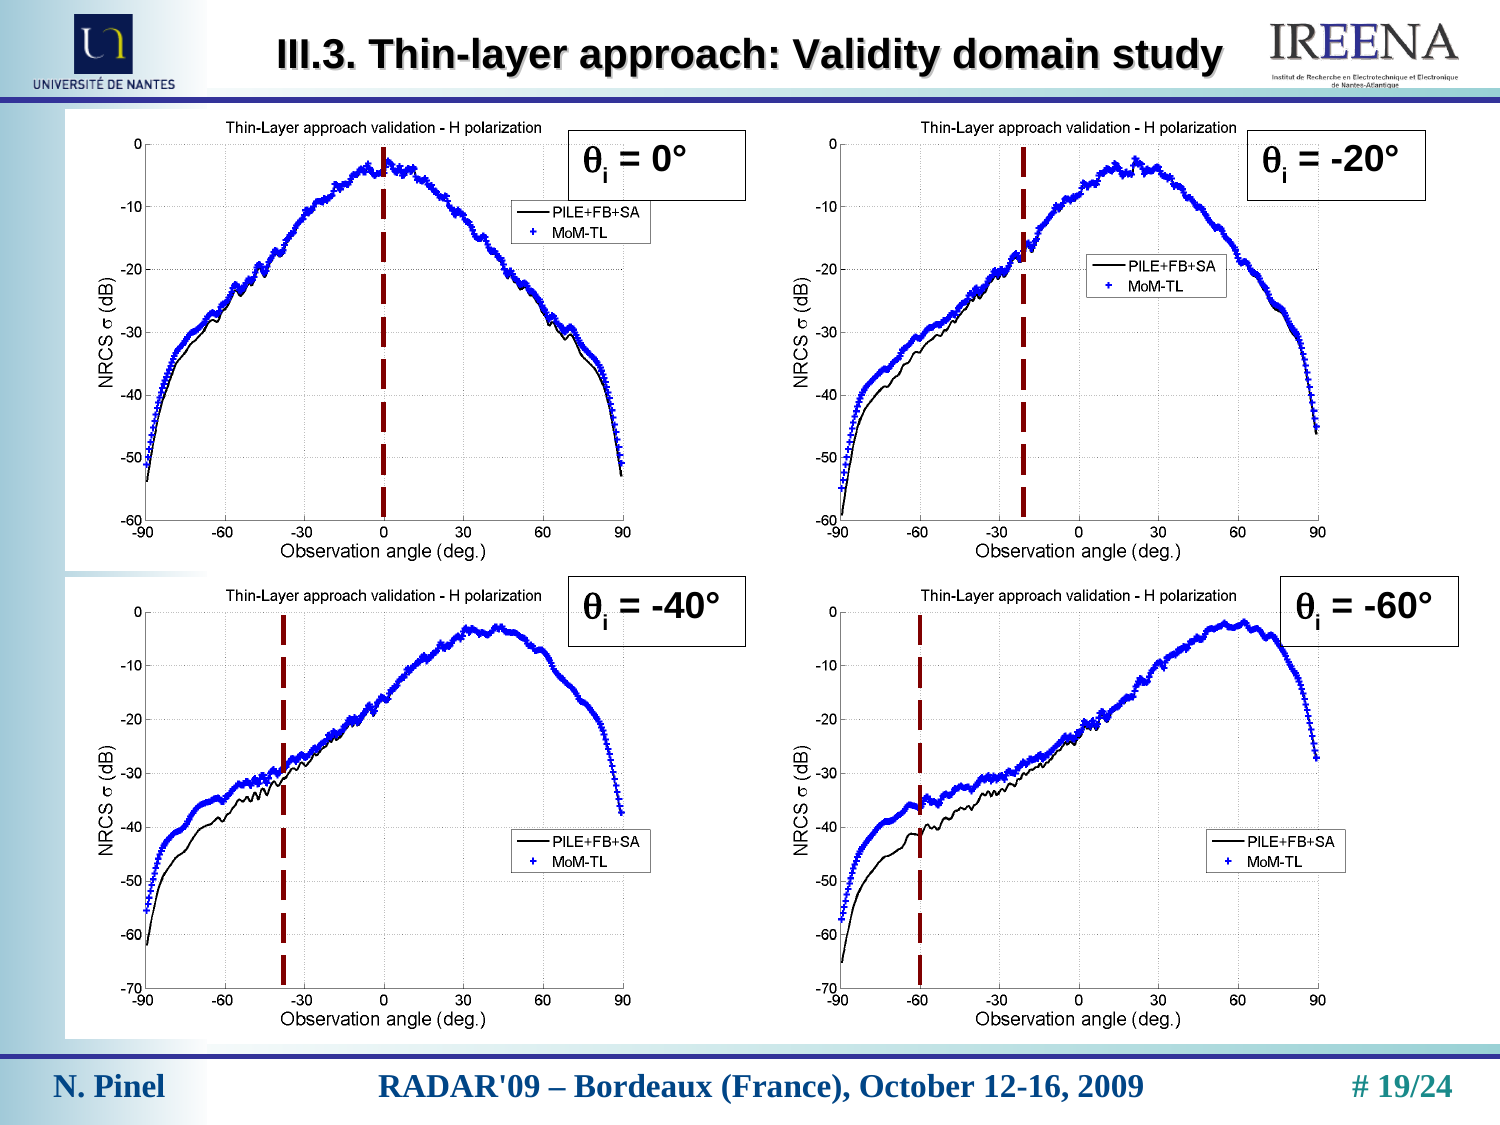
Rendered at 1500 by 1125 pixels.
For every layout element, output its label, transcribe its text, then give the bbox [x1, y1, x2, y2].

title III.3. Thin-layer approach: Validity domain study [75, 23, 1426, 103]
picture [1426, 23, 1459, 89]
picture [760, 577, 1376, 1039]
picture [65, 577, 681, 1039]
picture [65, 109, 681, 571]
text_box qi = 0° [568, 130, 746, 201]
text_box qi = -60° [1280, 576, 1459, 647]
text_box qi = -40° [568, 576, 746, 647]
picture [760, 109, 1376, 571]
text_box qi = -20° [1247, 130, 1426, 201]
picture [29, 14, 178, 95]
